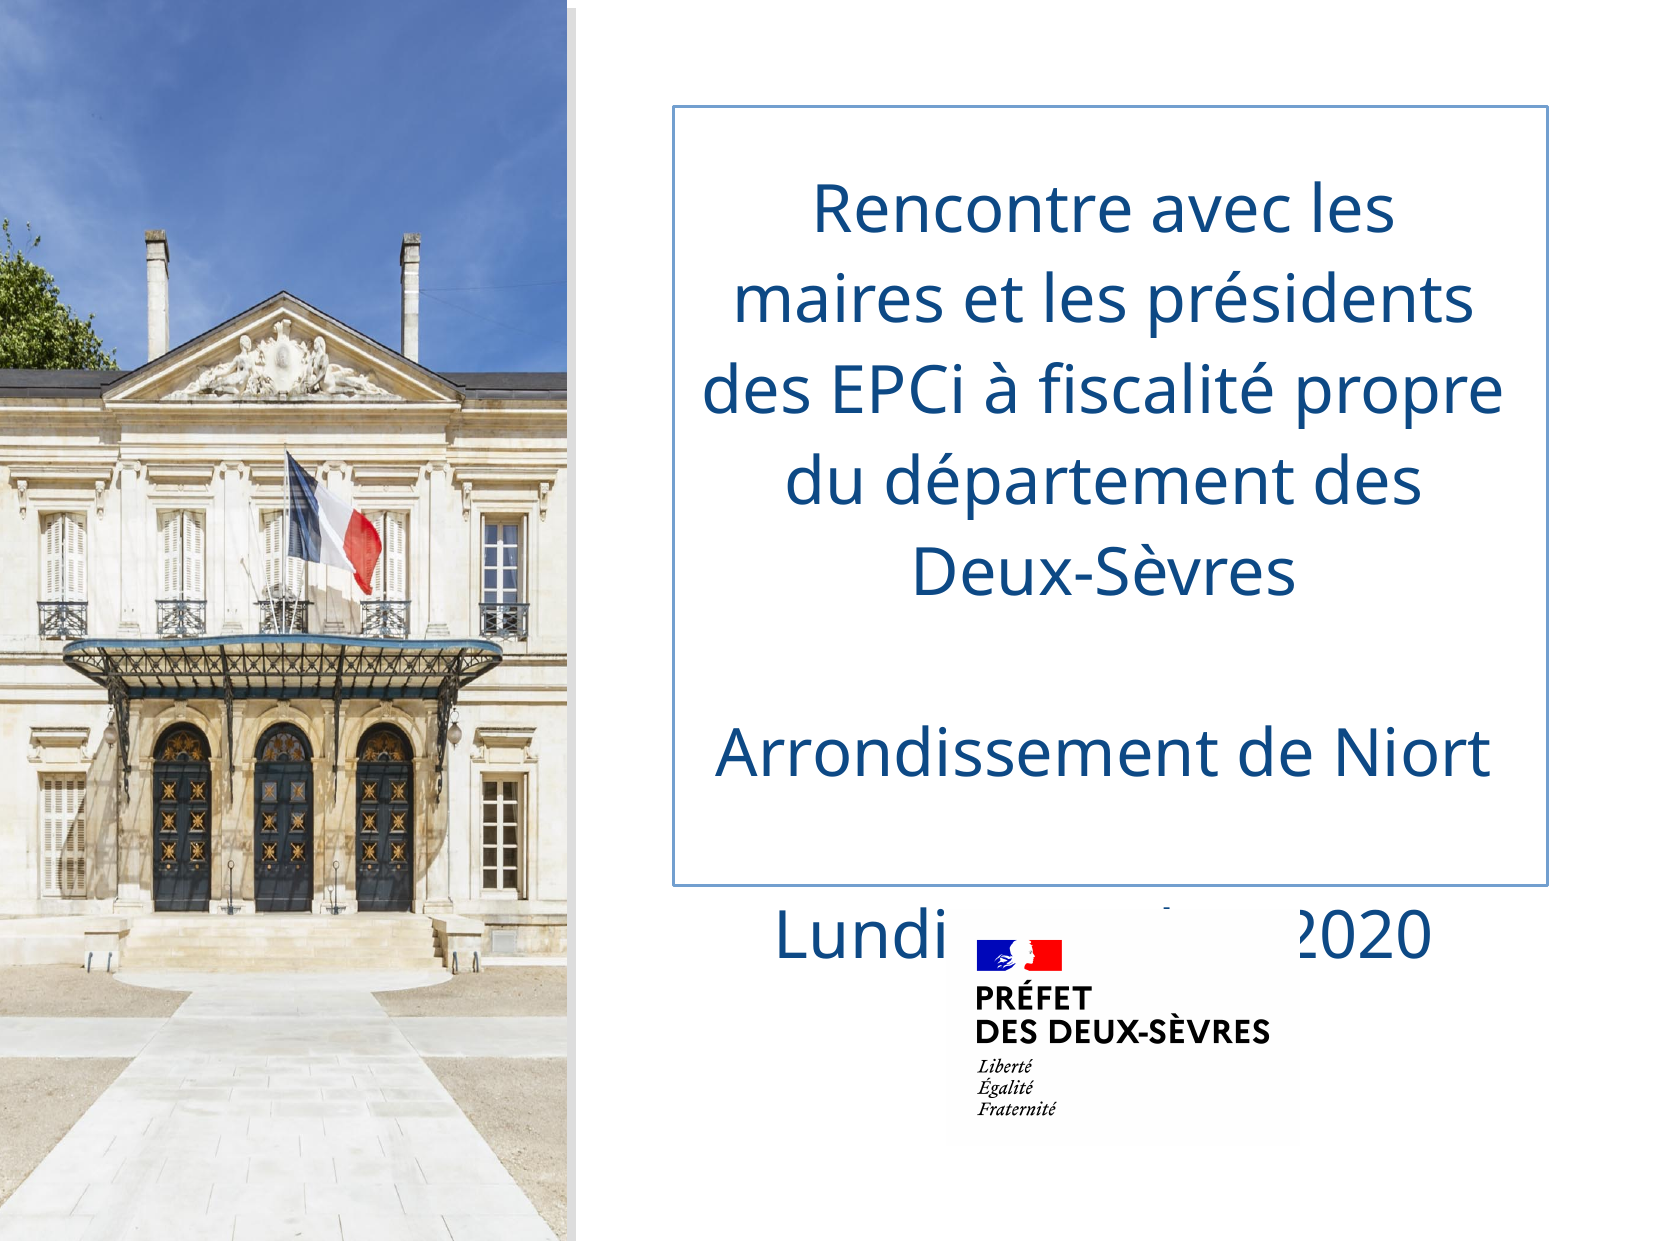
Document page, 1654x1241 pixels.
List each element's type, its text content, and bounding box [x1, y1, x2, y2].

text_box Rencontre avec les maires et les présidents des EPCi à fiscalité propre du département des Deux-Sèvres Arrondissement de Niort Lundi 5 octobre 2020 [567, 153, 1654, 900]
picture [946, 909, 1300, 1146]
picture [0, 0, 567, 1241]
text_box Rencontre avec les maires et les présidents des EPCi à fiscalité propre du département des Deux-Sèvres Arrondissement de Niort Lundi 5 octobre 2020 [675, 153, 1546, 884]
